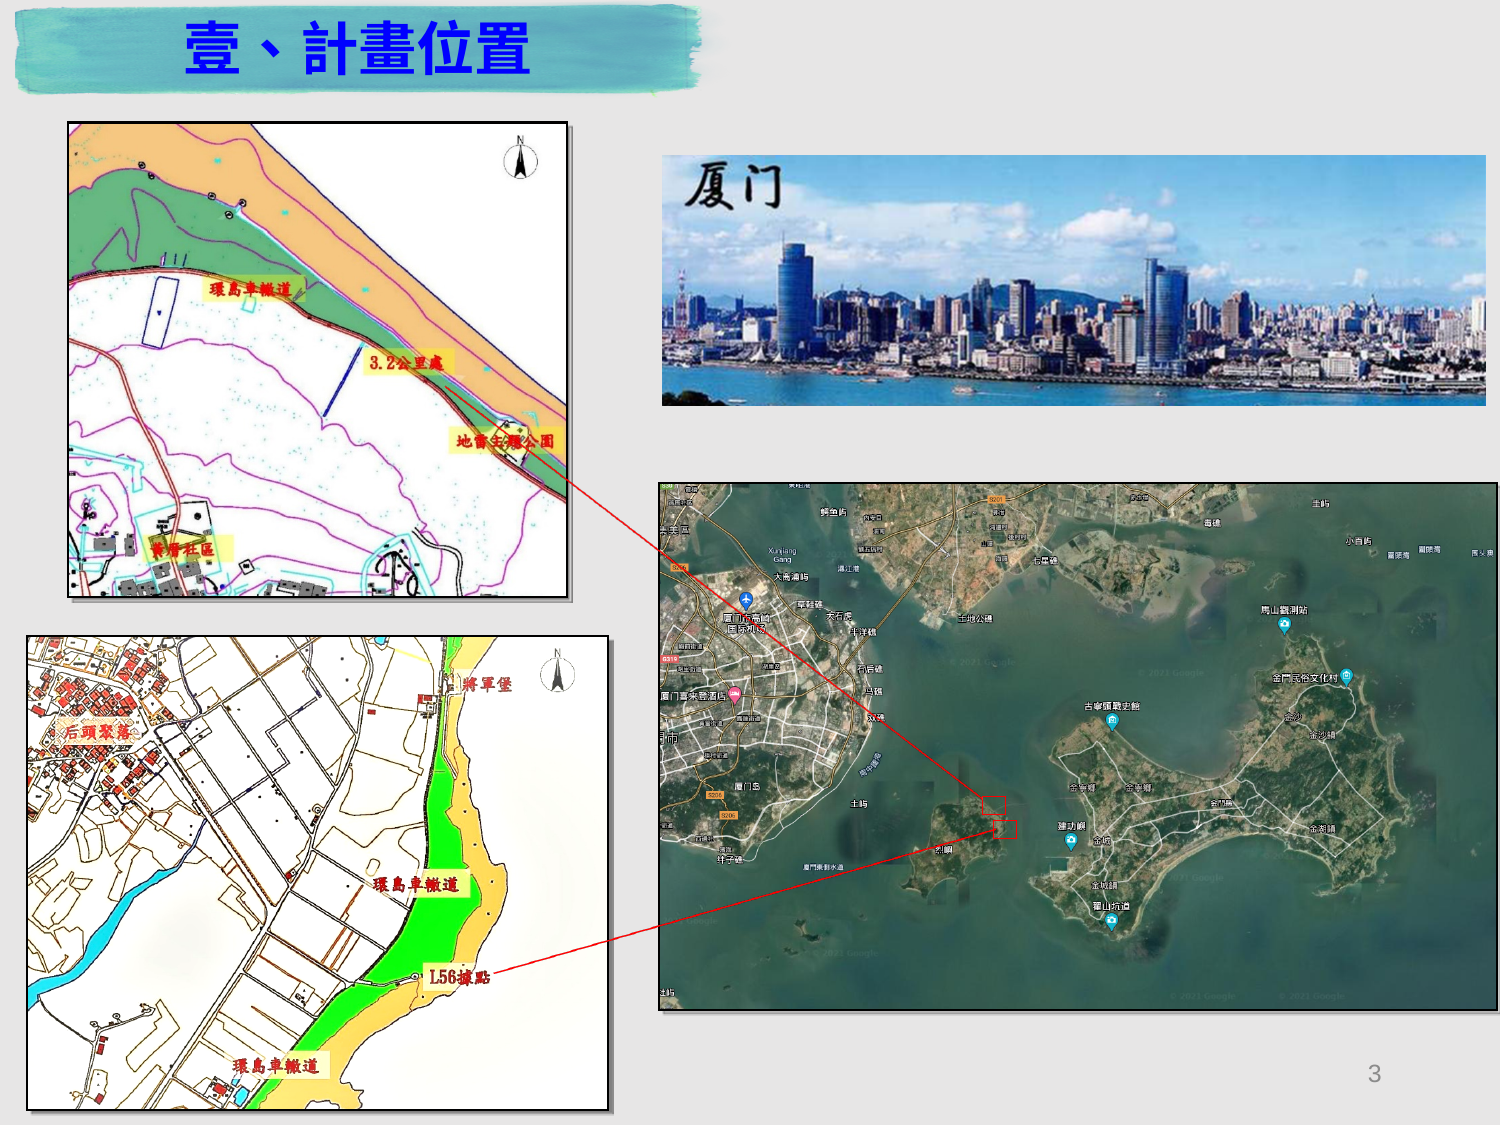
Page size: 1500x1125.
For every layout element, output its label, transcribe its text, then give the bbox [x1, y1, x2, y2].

picture [660, 155, 1486, 406]
slide_number 3 [1059, 1042, 1397, 1103]
text_box 壹、計畫位置 [69, 4, 648, 90]
picture [28, 123, 1496, 1110]
picture [14, 0, 735, 101]
